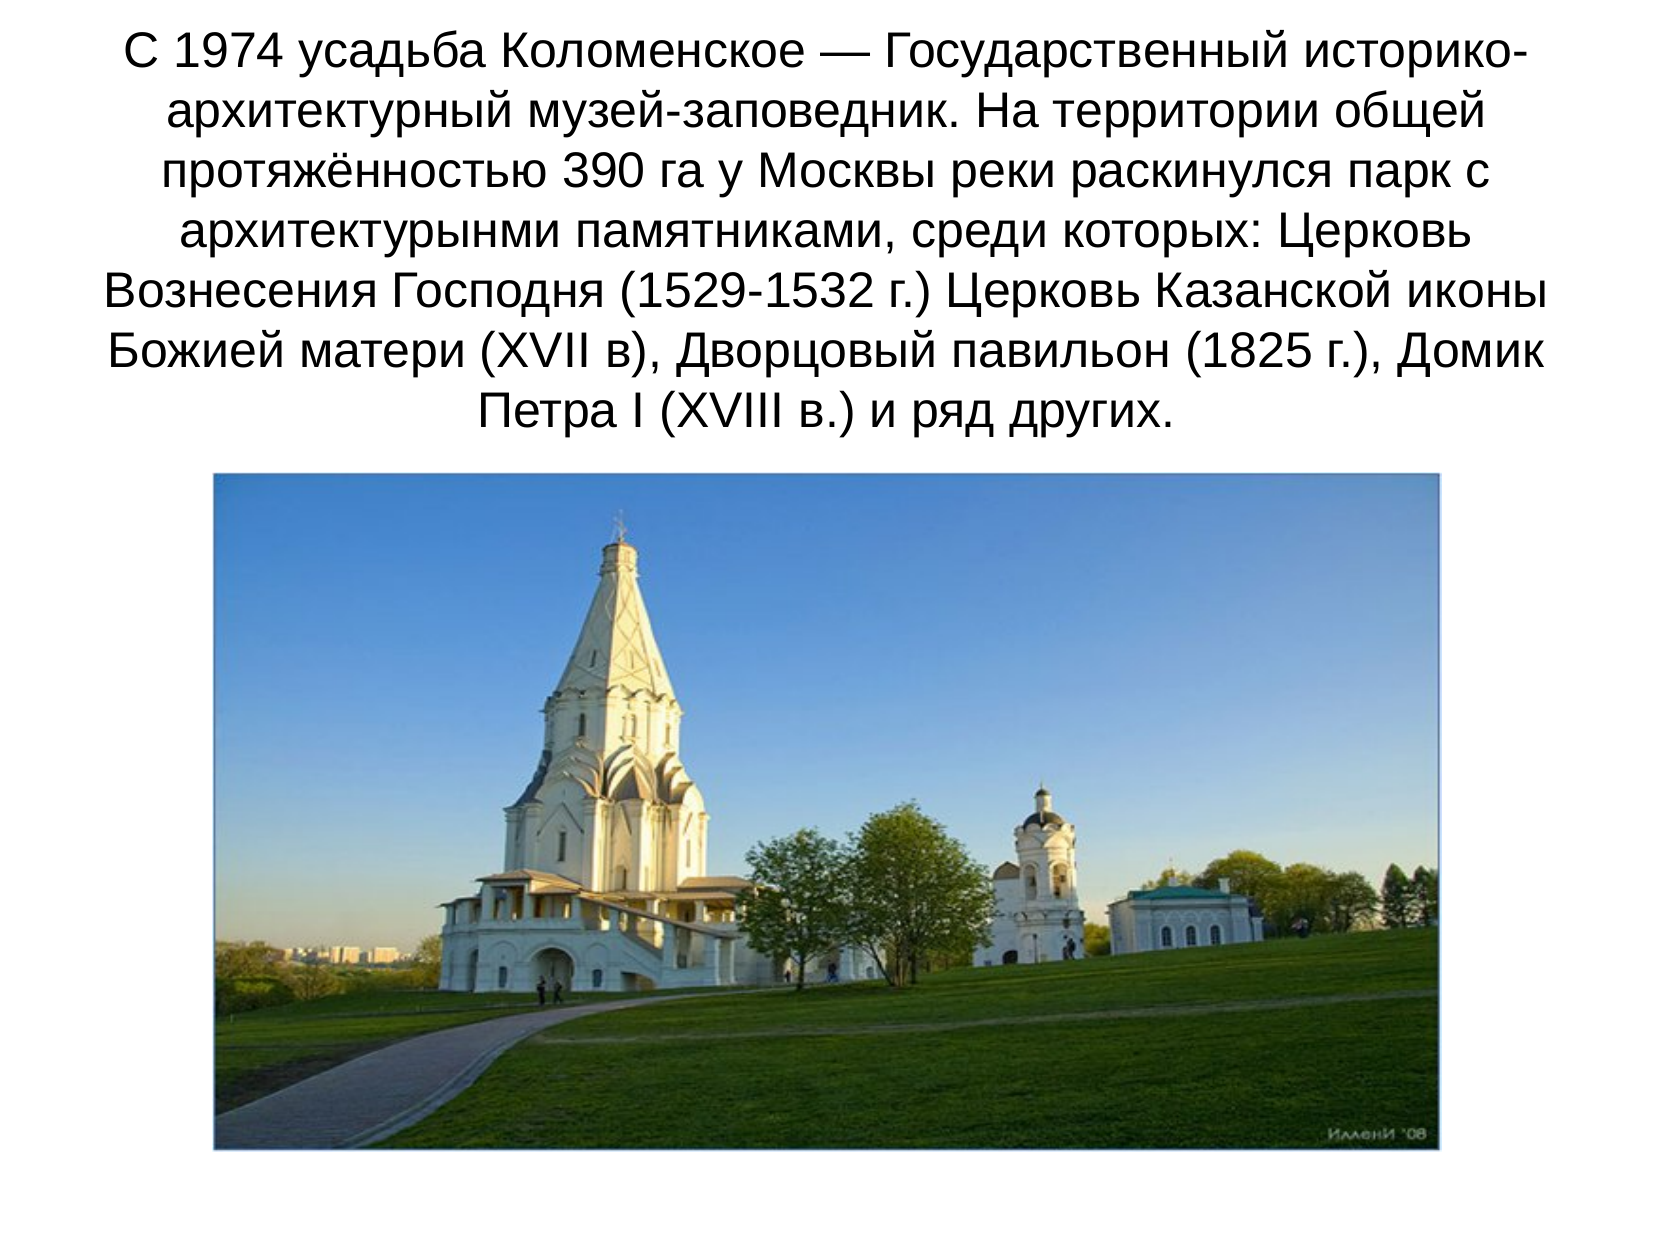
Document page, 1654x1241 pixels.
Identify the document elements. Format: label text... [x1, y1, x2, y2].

picture [212, 472, 1442, 1152]
title С 1974 усадьба Коломенское — Государственный историко-архитектурный музей-заповедник. На территории общей протяжённостью 390 га у Москвы реки раскинулся парк с архитектурынми памятниками, среди которых: Церковь Вознесения Господня (1529-1532 г.) Церковь Казанской иконы Божией матери (XVII в), Дворцовый павильон (1825 г.), Домик Петра I (XVIII в.) и ряд других. [82, 17, 1571, 408]
